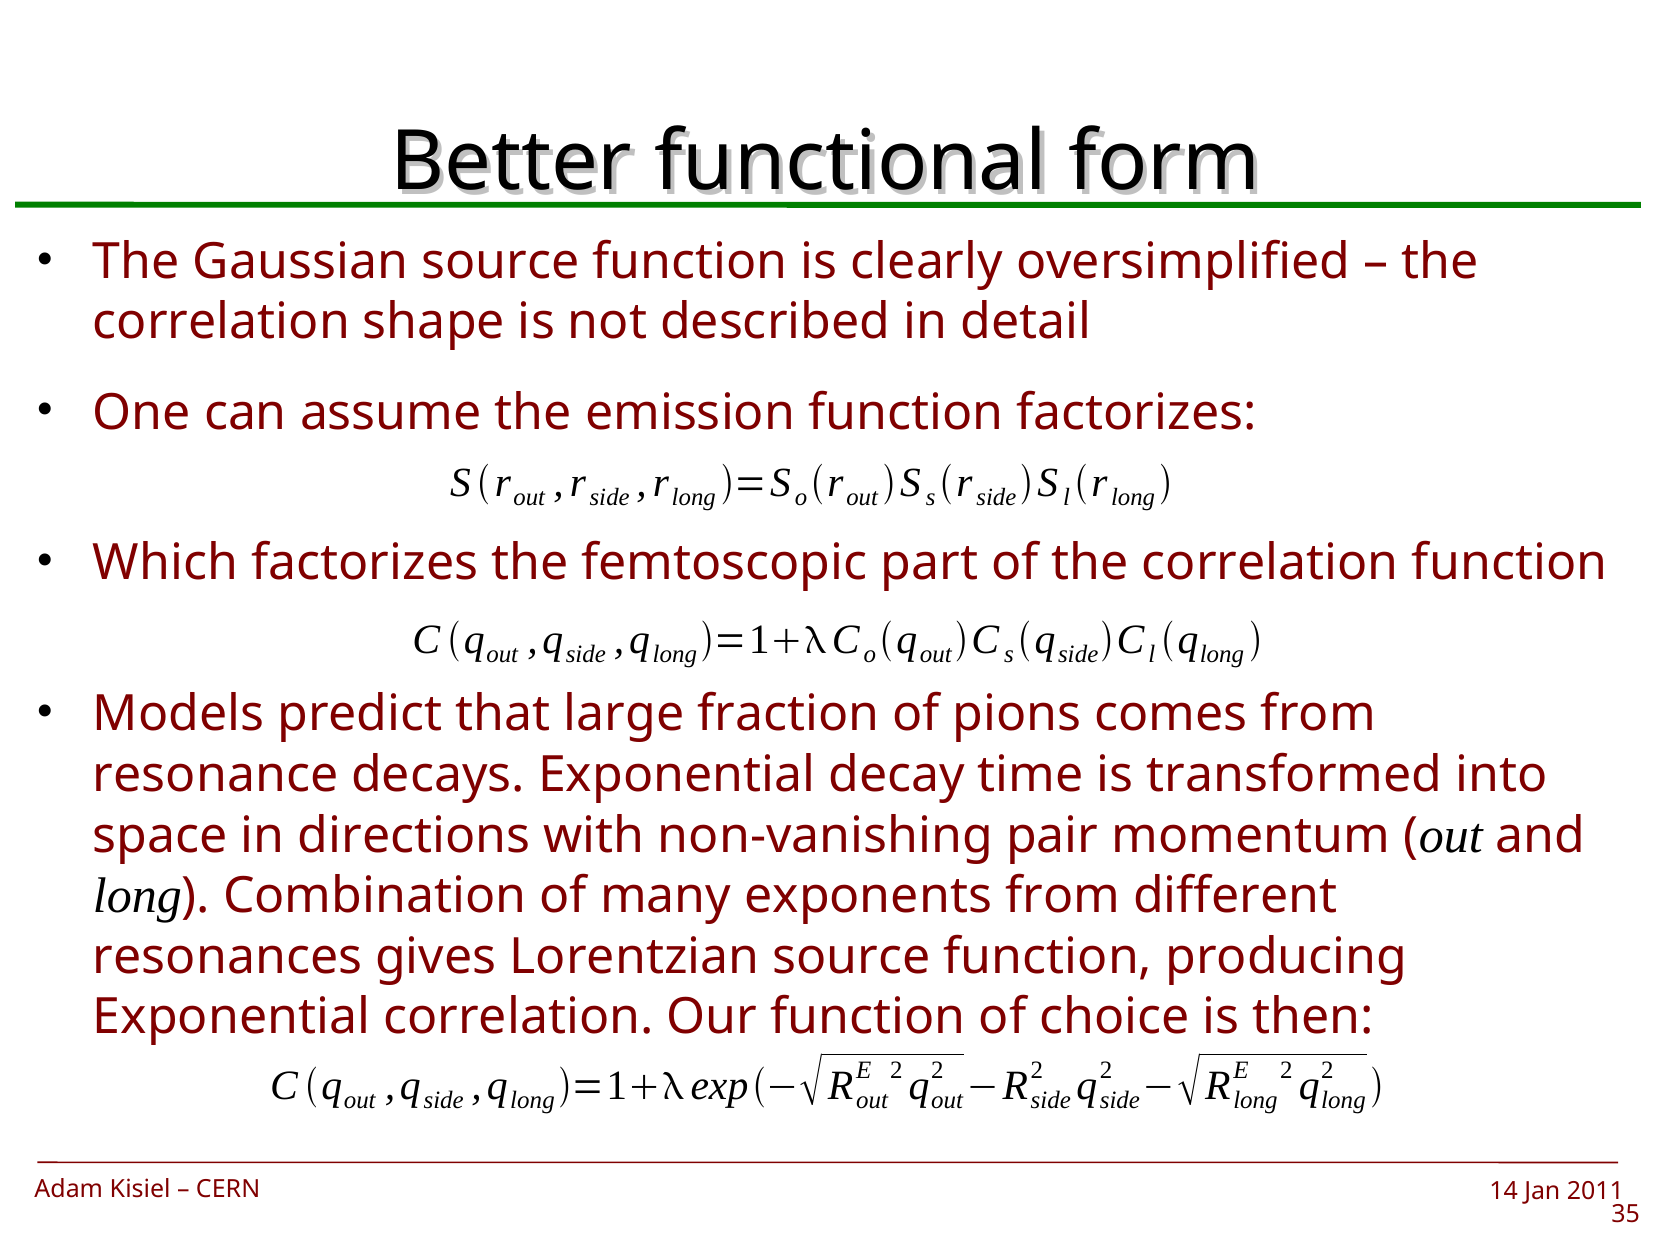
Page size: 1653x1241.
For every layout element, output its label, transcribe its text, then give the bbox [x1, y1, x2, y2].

chart [441, 458, 1179, 511]
chart [406, 615, 1268, 669]
title Better functional form [119, 60, 1531, 227]
list The Gaussian source function is clearly oversimplified – the correlation shape is not described in detail One can assume the emission function factorizes: Which factorizes the femtoscopic part of the correlation function Models predict that large fraction of pions comes from resonance decays. Exponential decay time is transformed into space in directions with non-vanishing pair momentum (out and long). Combination of many exponents from different resonances gives Lorentzian source function, producing Exponential correlation. Our function of choice is then: [36, 227, 1617, 1141]
chart [264, 1051, 1389, 1115]
